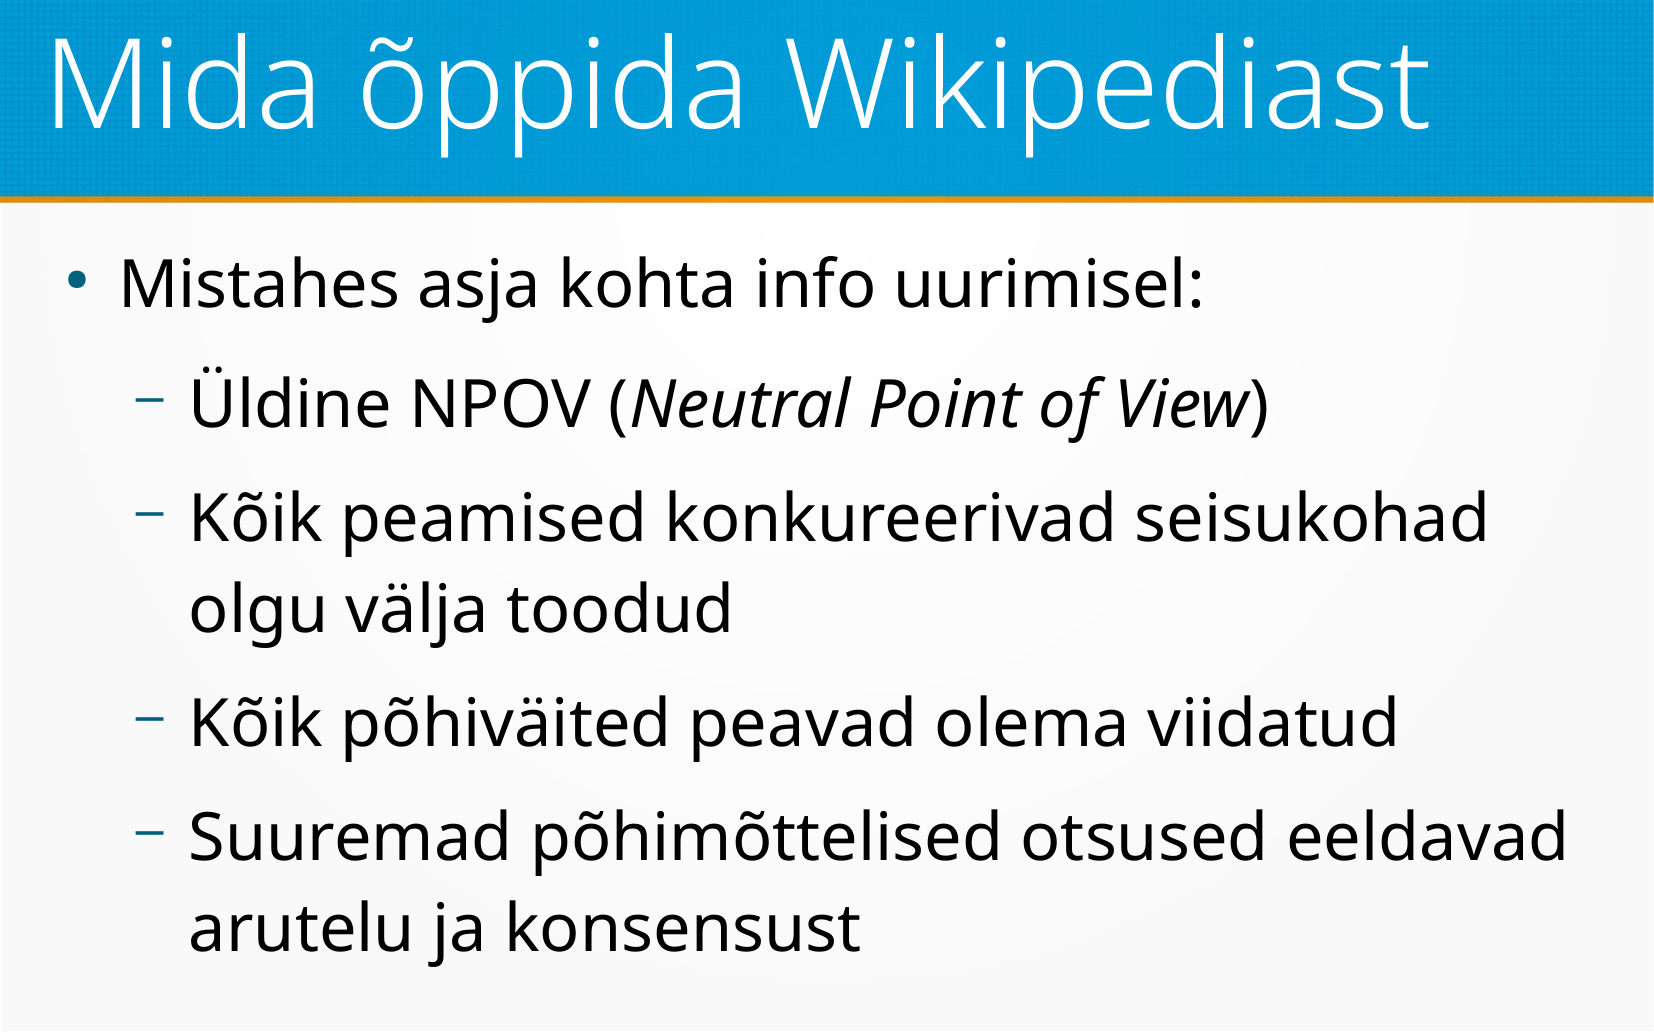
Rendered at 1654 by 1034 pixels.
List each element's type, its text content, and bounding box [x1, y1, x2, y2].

picture [0, 195, 1654, 1034]
list Mistahes asja kohta info uurimisel: Üldine NPOV (Neutral Point of View) Kõik peamised konkureerivad seisukohad olgu välja toodud Kõik põhiväited peavad olema viidatud Suuremad põhimõttelised otsused eeldavad arutelu ja konsensust [47, 236, 1607, 1002]
title Mida õppida Wikipediast [43, 0, 1619, 166]
